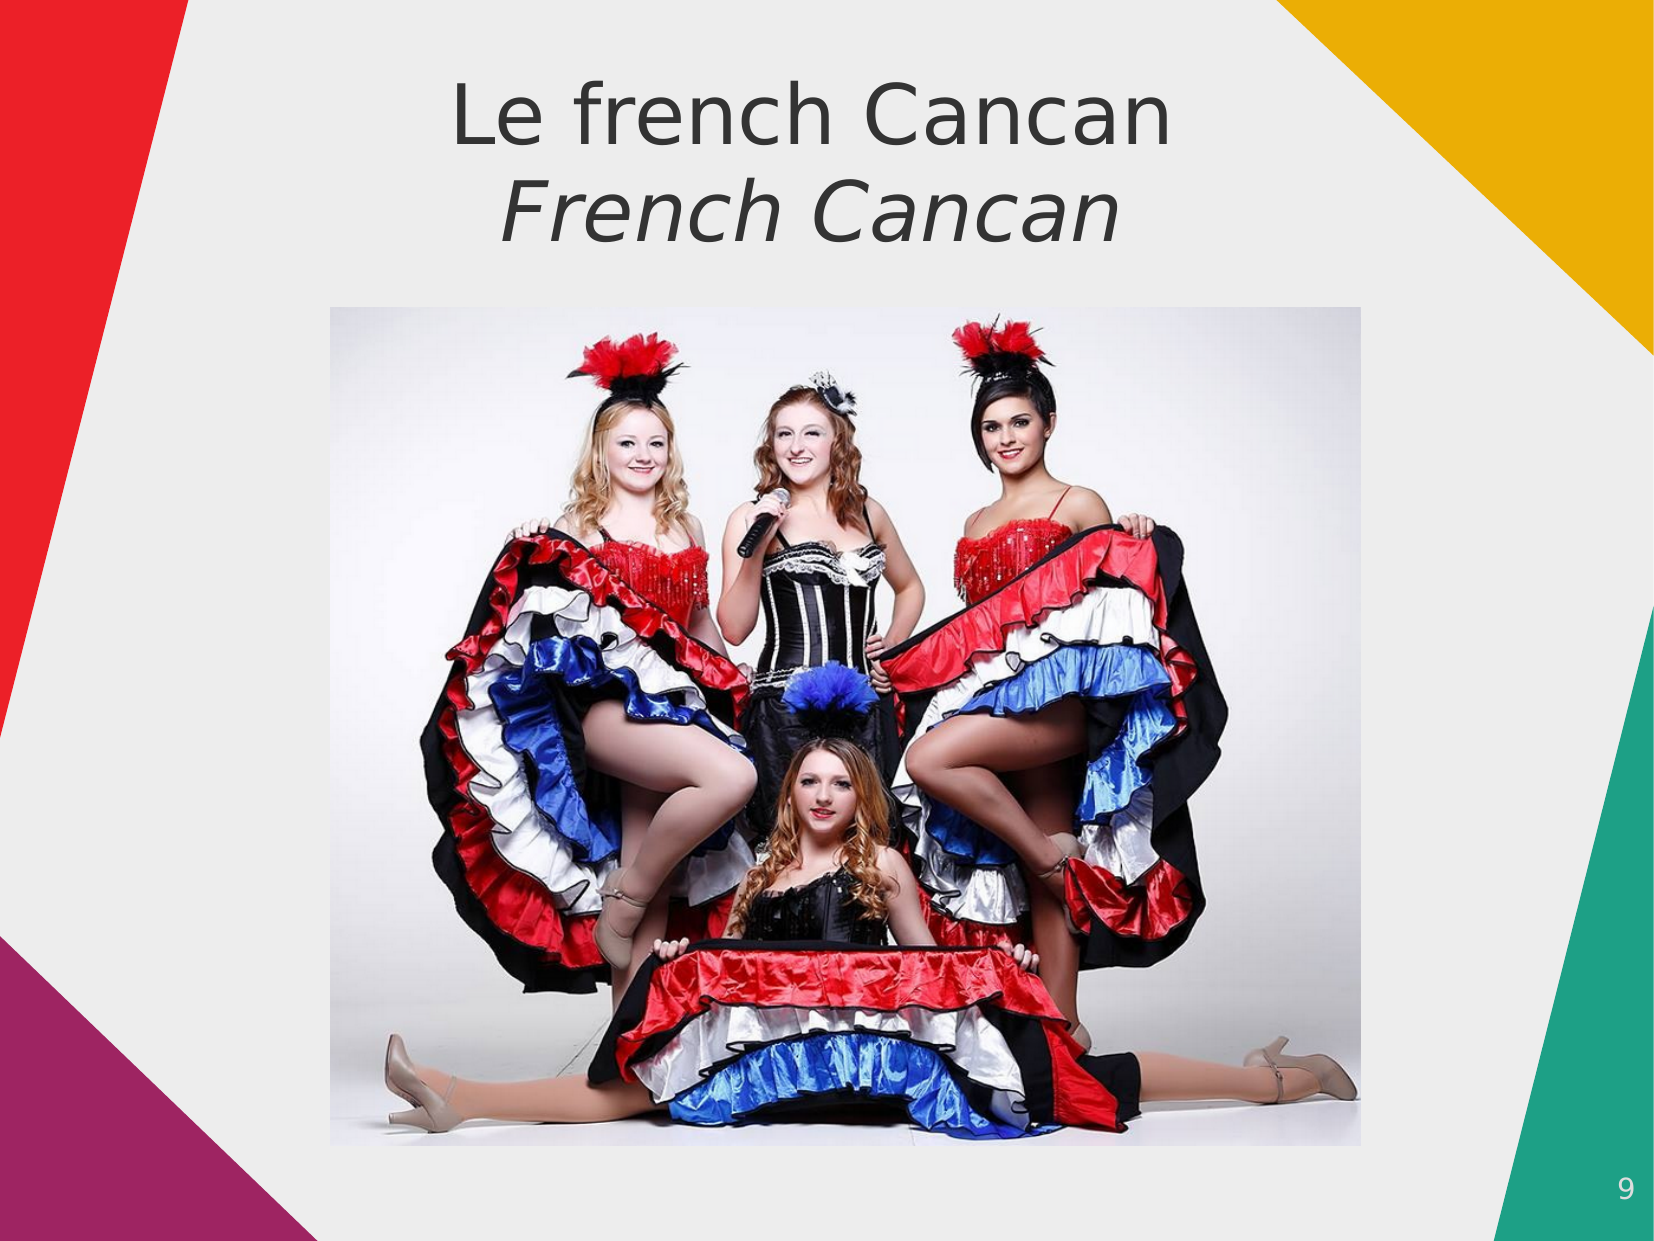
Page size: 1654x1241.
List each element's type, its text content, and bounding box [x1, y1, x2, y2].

picture [330, 307, 1361, 1146]
title Le french Cancan French Cancan [106, 33, 1519, 296]
